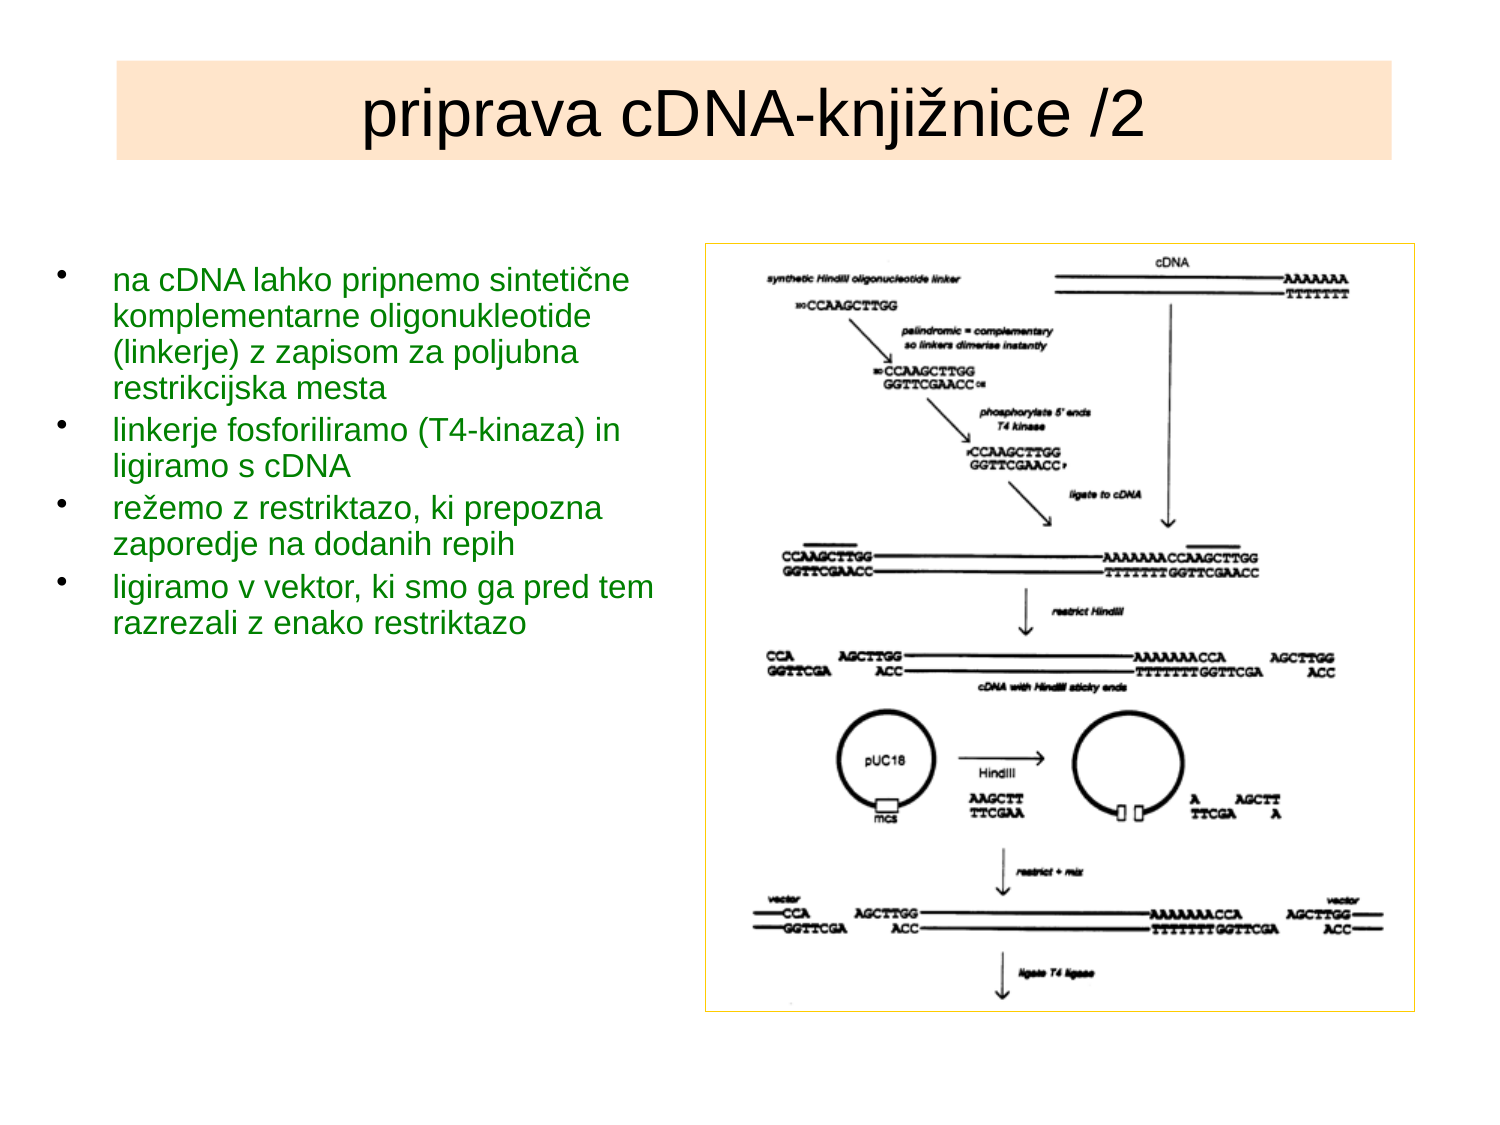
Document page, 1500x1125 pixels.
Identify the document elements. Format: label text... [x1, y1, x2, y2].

list na cDNA lahko pripnemo sintetične komplementarne oligonukleotide (linkerje) z zapisom za poljubna restrikcijska mesta linkerje fosforiliramo (T4-kinaza) in ligiramo s cDNA režemo z restriktazo, ki prepozna zaporedje na dodanih repih ligiramo v vektor, ki smo ga pred tem razrezali z enako restriktazo [41, 255, 705, 897]
picture [705, 243, 1414, 1012]
title priprava cDNA-knjižnice /2 [116, 60, 1392, 160]
